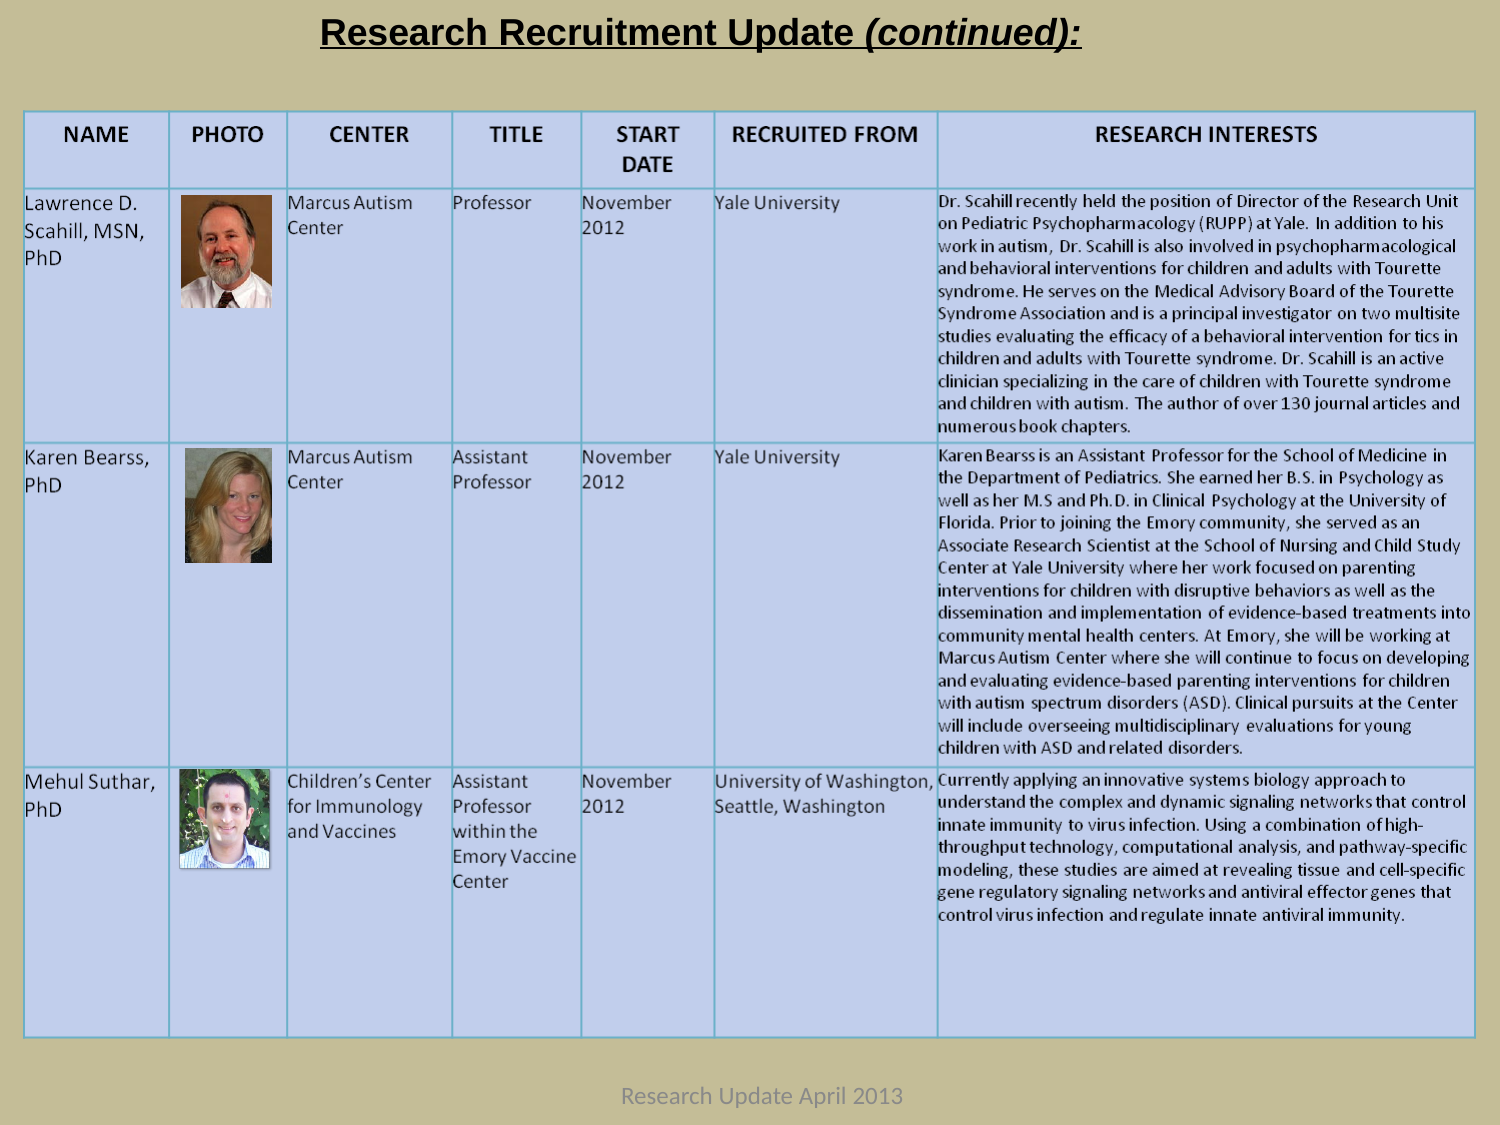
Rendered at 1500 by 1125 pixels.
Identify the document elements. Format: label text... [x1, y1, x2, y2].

text_box Research Recruitment Update (continued): [0, 0, 1413, 88]
text_box Research Update April 2013 [525, 1065, 1000, 1125]
picture [9, 100, 1488, 1051]
